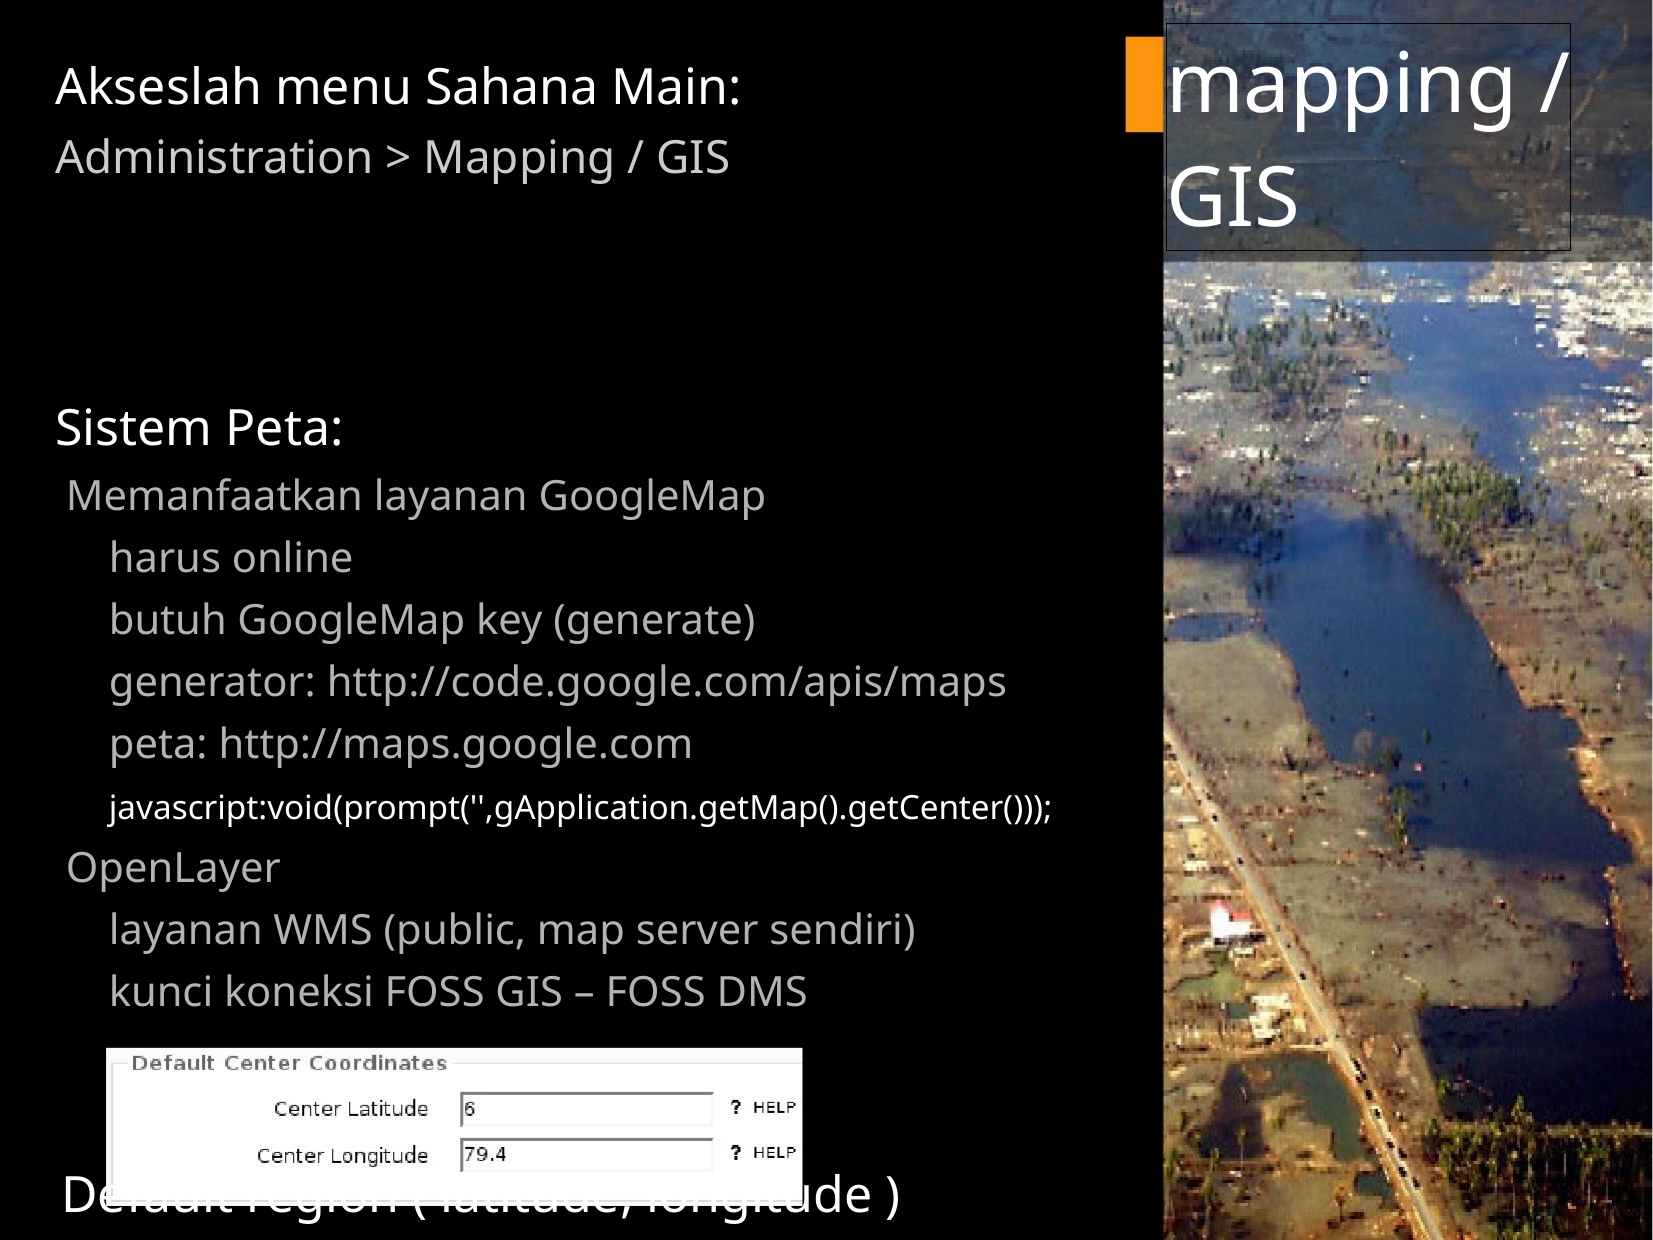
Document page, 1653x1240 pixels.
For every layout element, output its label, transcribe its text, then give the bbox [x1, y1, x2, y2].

text_box Akseslah menu Sahana Main: Administration > Mapping / GIS Sistem Peta: ­ Memanfaatkan layanan GoogleMap ­ harus online ­ butuh GoogleMap key (generate) ­ generator: http://code.google.com/apis/maps ­ peta: http://maps.google.com ­ javascript:void(prompt('',gApplication.getMap().getCenter())); ­ OpenLayer ­ layanan WMS (public, map server sendiri) ­ kunci koneksi FOSS GIS – FOSS DMS Default region ( latitude, longitude ) [55, 44, 1055, 1228]
picture [0, 0, 1653, 1240]
text_box mapping / GIS [1166, 23, 1571, 251]
